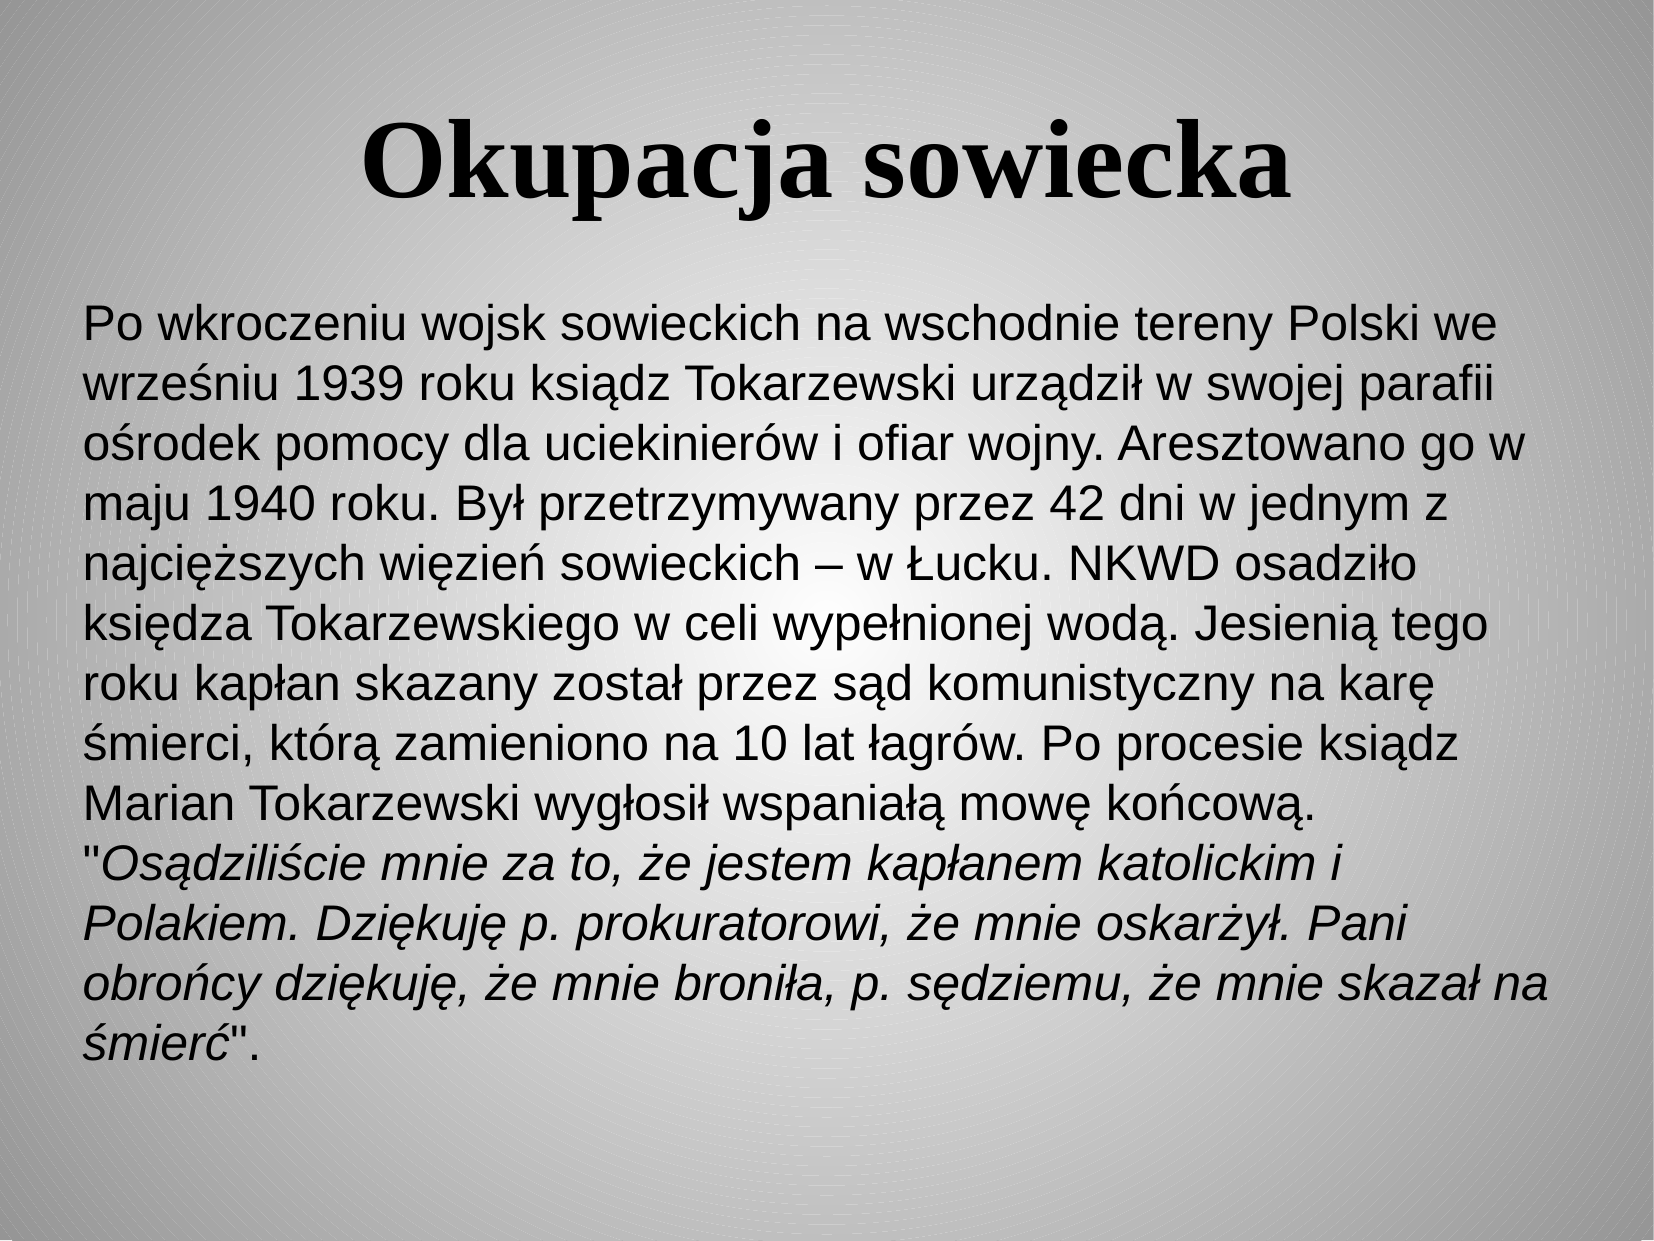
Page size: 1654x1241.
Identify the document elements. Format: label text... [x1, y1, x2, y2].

list Po wkroczeniu wojsk sowieckich na wschodnie tereny Polski we wrześniu 1939 roku ksiądz Tokarzewski urządził w swojej parafii ośrodek pomocy dla uciekinierów i ofiar wojny. Aresztowano go w maju 1940 roku. Był przetrzymywany przez 42 dni w jednym z najcięższych więzień sowieckich – w Łucku. NKWD osadziło księdza Tokarzewskiego w celi wypełnionej wodą. Jesienią tego roku kapłan skazany został przez sąd komunistyczny na karę śmierci, którą zamieniono na 10 lat łagrów. Po procesie ksiądz Marian Tokarzewski wygłosił wspaniałą mowę końcową. "Osądziliście mnie za to, że jestem kapłanem katolickim i Polakiem. Dziękuję p. prokuratorowi, że mnie oskarżył. Pani obrońcy dziękuję, że mnie broniła, p. sędziemu, że mnie skazał na śmierć". [82, 290, 1571, 1109]
title Okupacja sowiecka [82, 49, 1571, 257]
